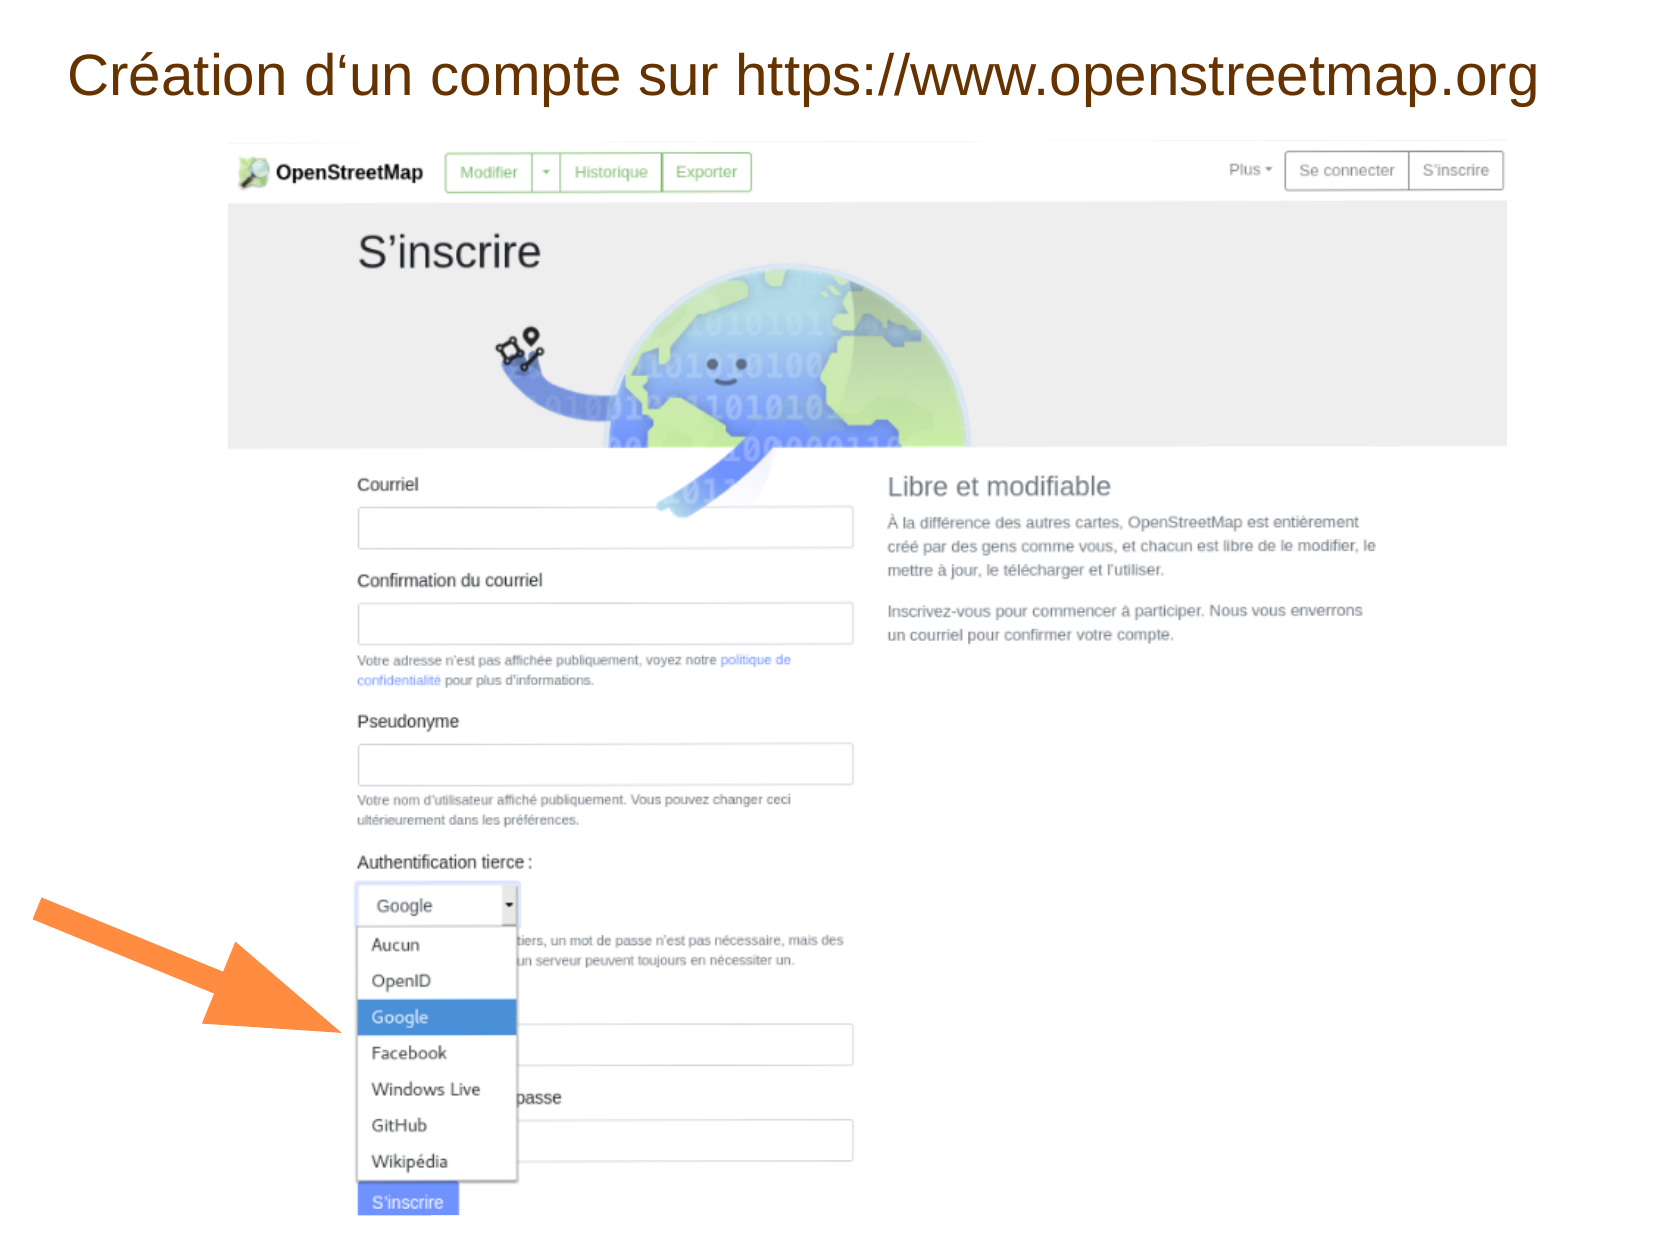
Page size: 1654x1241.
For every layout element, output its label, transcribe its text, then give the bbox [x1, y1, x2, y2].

text_box Création d‘un compte sur https://www.openstreetmap.org [52, 35, 1566, 117]
picture [227, 139, 1507, 1216]
